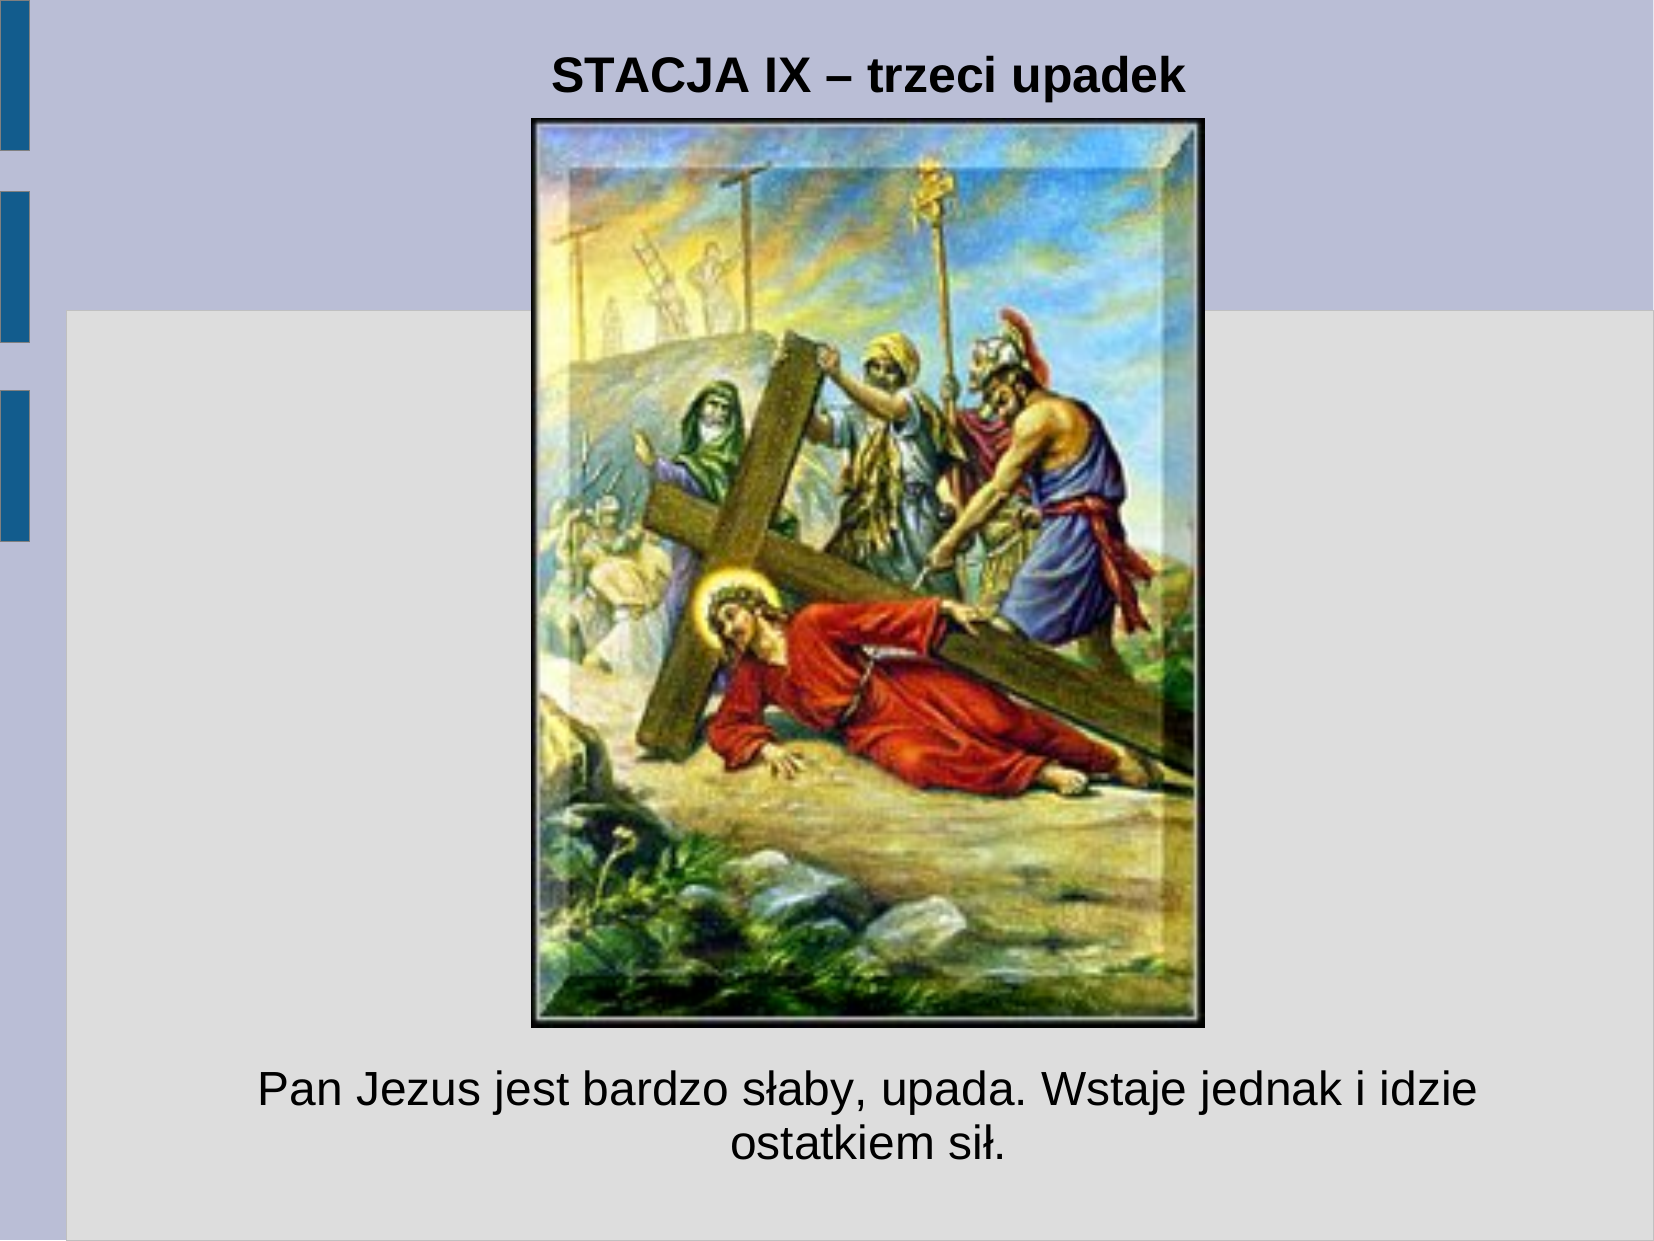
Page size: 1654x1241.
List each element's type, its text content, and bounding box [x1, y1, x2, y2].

picture [531, 118, 1205, 1028]
list STACJA IX – trzeci upadek Pan Jezus jest bardzo słaby, upada. Wstaje jednak i idzie ostatkiem sił. [131, 47, 1536, 1241]
